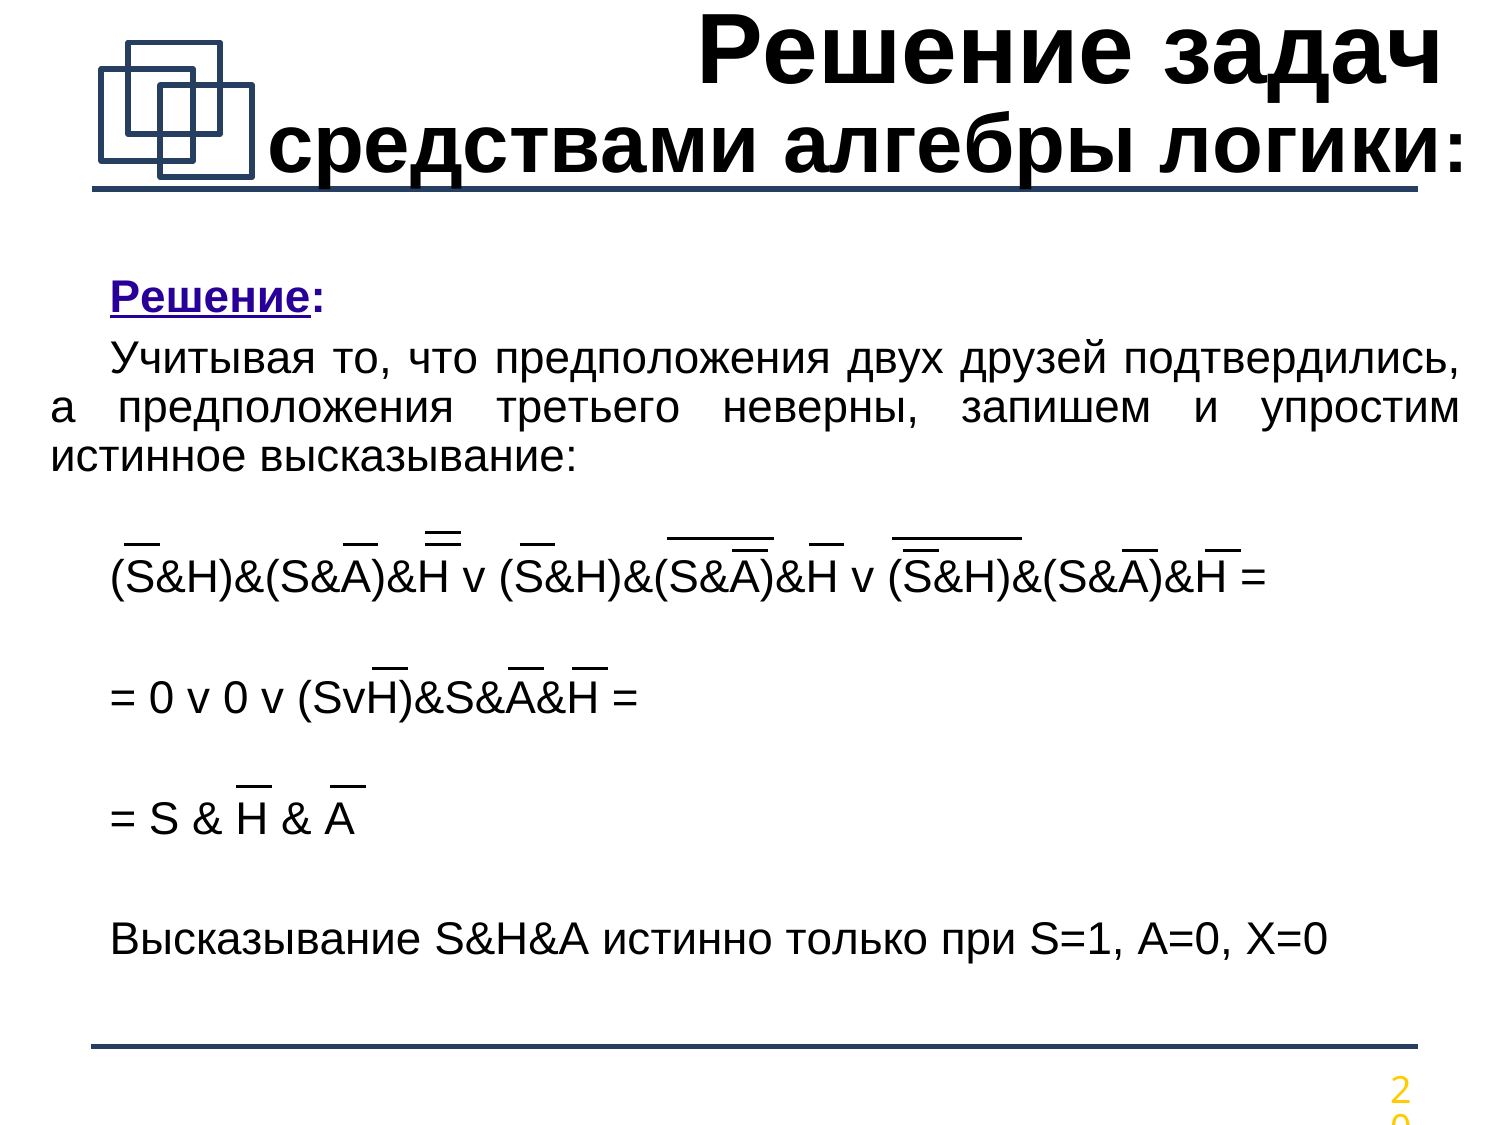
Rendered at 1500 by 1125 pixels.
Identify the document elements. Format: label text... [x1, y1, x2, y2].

list Решение: Учитывая то, что предположения двух друзей подтвердились, а предположения третьего неверны, запишем и упростим истинное высказывание: (S&H)&(S&A)&H v (S&H)&(S&A)&H v (S&H)&(S&A)&H = = 0 v 0 v (SvH)&S&A&H = = S & H & A Высказывание S&H&A истинно только при S=1, A=0, X=0 [35, 265, 1477, 1093]
text_box Решение задач средствами алгебры логики: [77, 0, 1483, 196]
